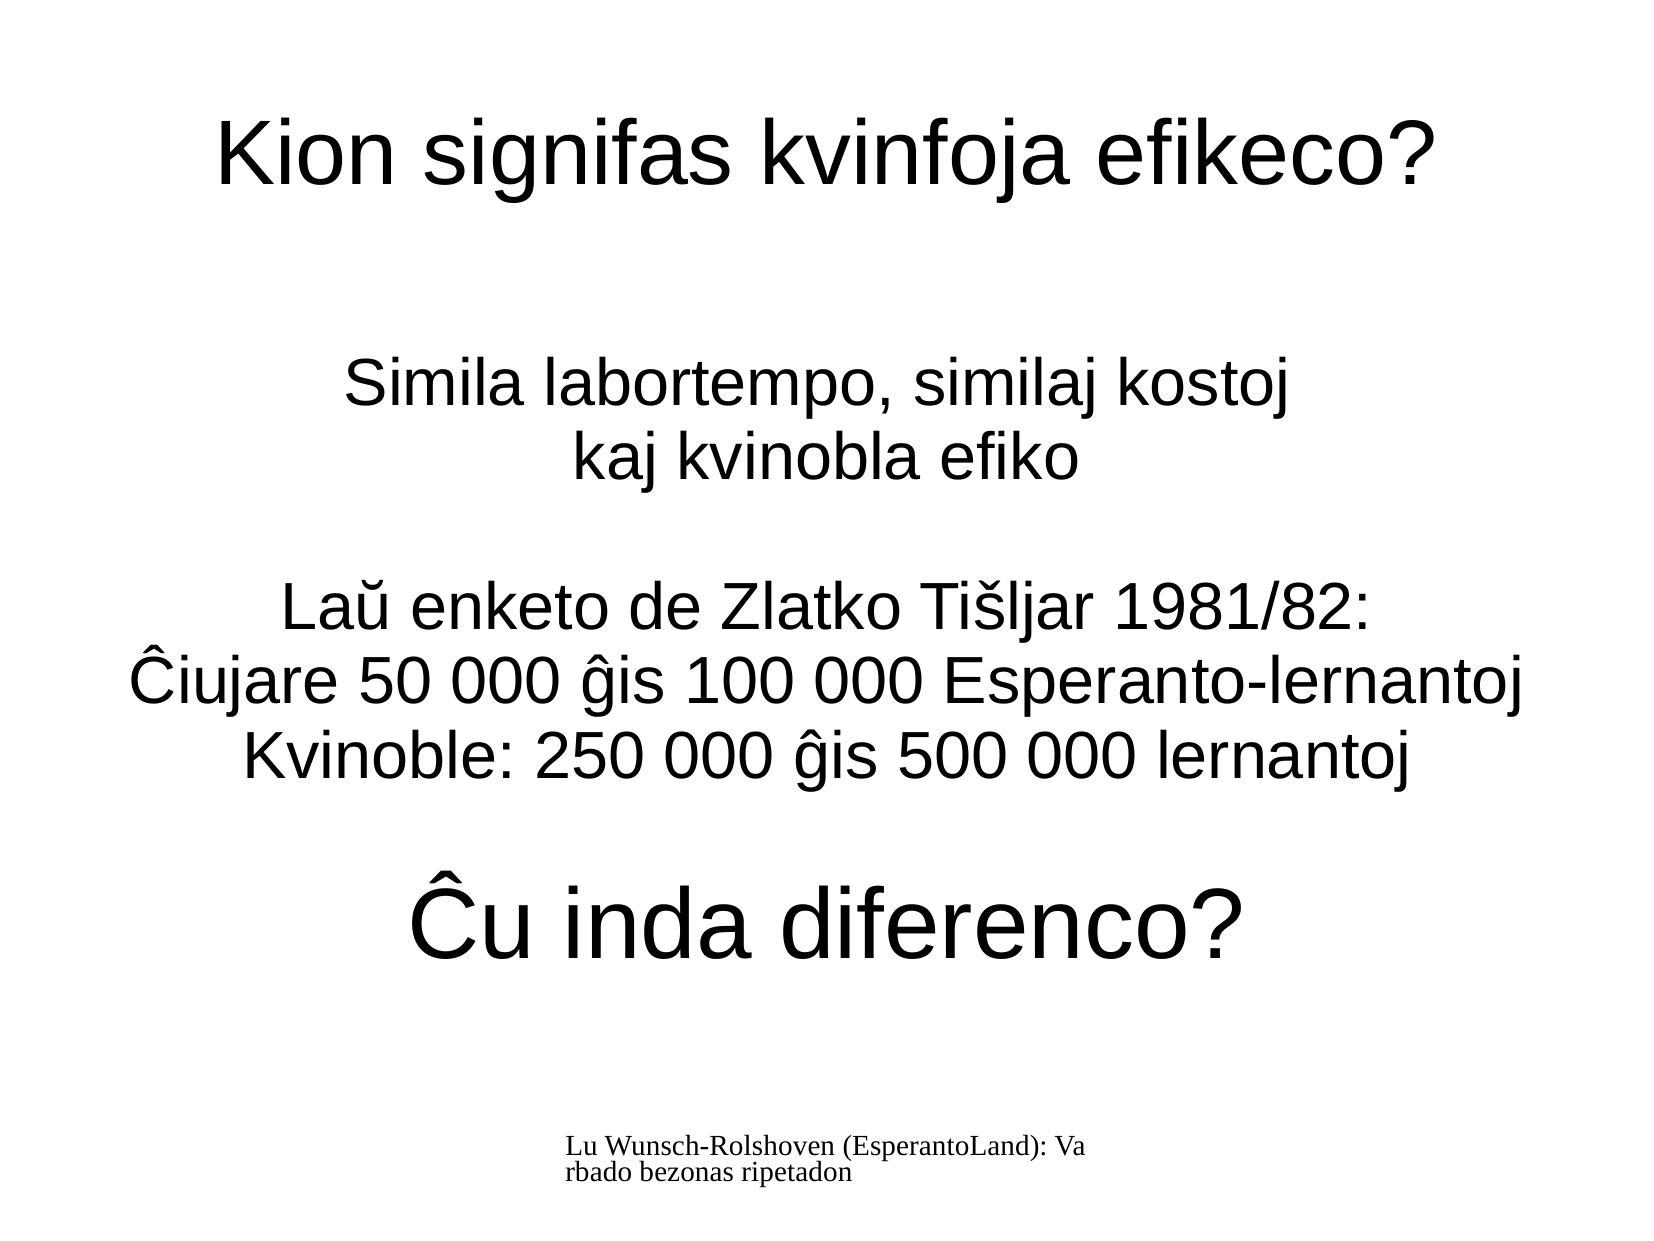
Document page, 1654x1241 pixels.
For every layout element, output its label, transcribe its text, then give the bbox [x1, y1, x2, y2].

subtitle Simila labortempo, similaj kostoj kaj kvinobla efiko Laŭ enketo de Zlatko Tišljar 1981/82: Ĉiujare 50 000 ĝis 100 000 Esperanto-lernantoj Kvinoble: 250 000 ĝis 500 000 lernantoj Ĉu inda diferenco? [82, 290, 1571, 1109]
title Kion signifas kvinfoja efikeco? [82, 49, 1571, 257]
